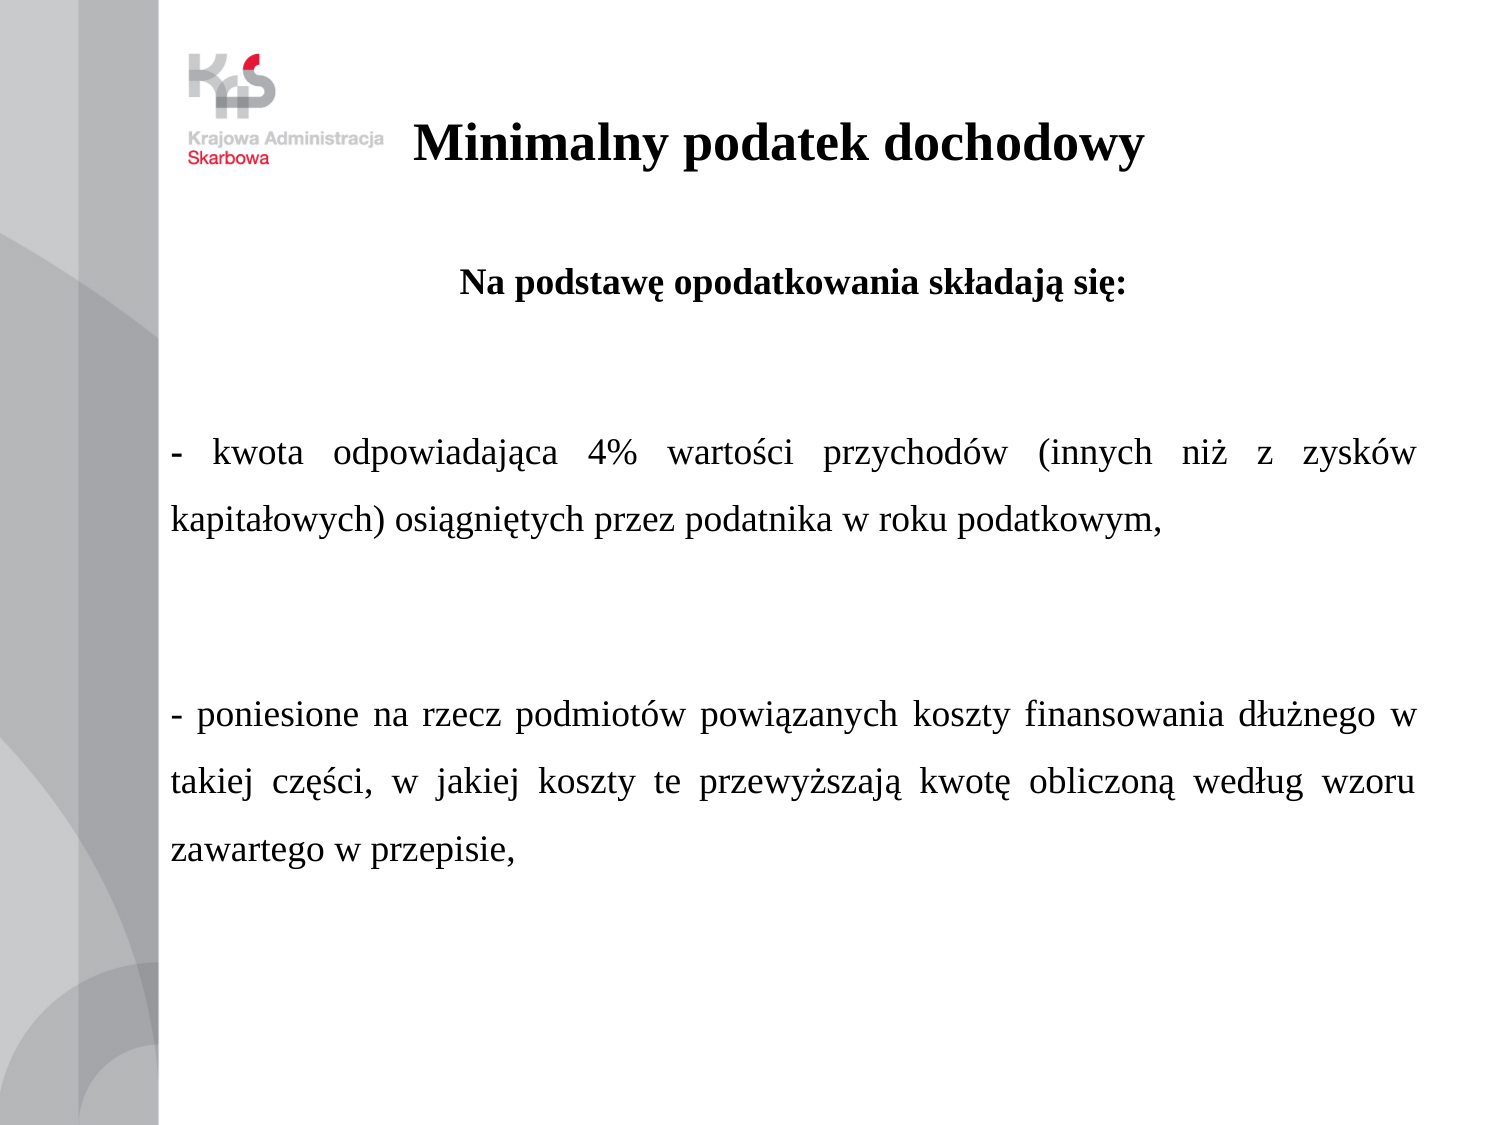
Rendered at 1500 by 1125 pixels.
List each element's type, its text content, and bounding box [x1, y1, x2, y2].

picture [0, 0, 1500, 1125]
title Minimalny podatek dochodowy [413, 44, 1424, 232]
subtitle Na podstawę opodatkowania składają się: - kwota odpowiadająca 4% wartości przychodów (innych niż z zysków kapitałowych) osiągniętych przez podatnika w roku podatkowym, - poniesione na rzecz podmiotów powiązanych koszty finansowania dłużnego w takiej części, w jakiej koszty te przewyższają kwotę obliczoną według wzoru zawartego w przepisie, [170, 186, 1418, 1125]
